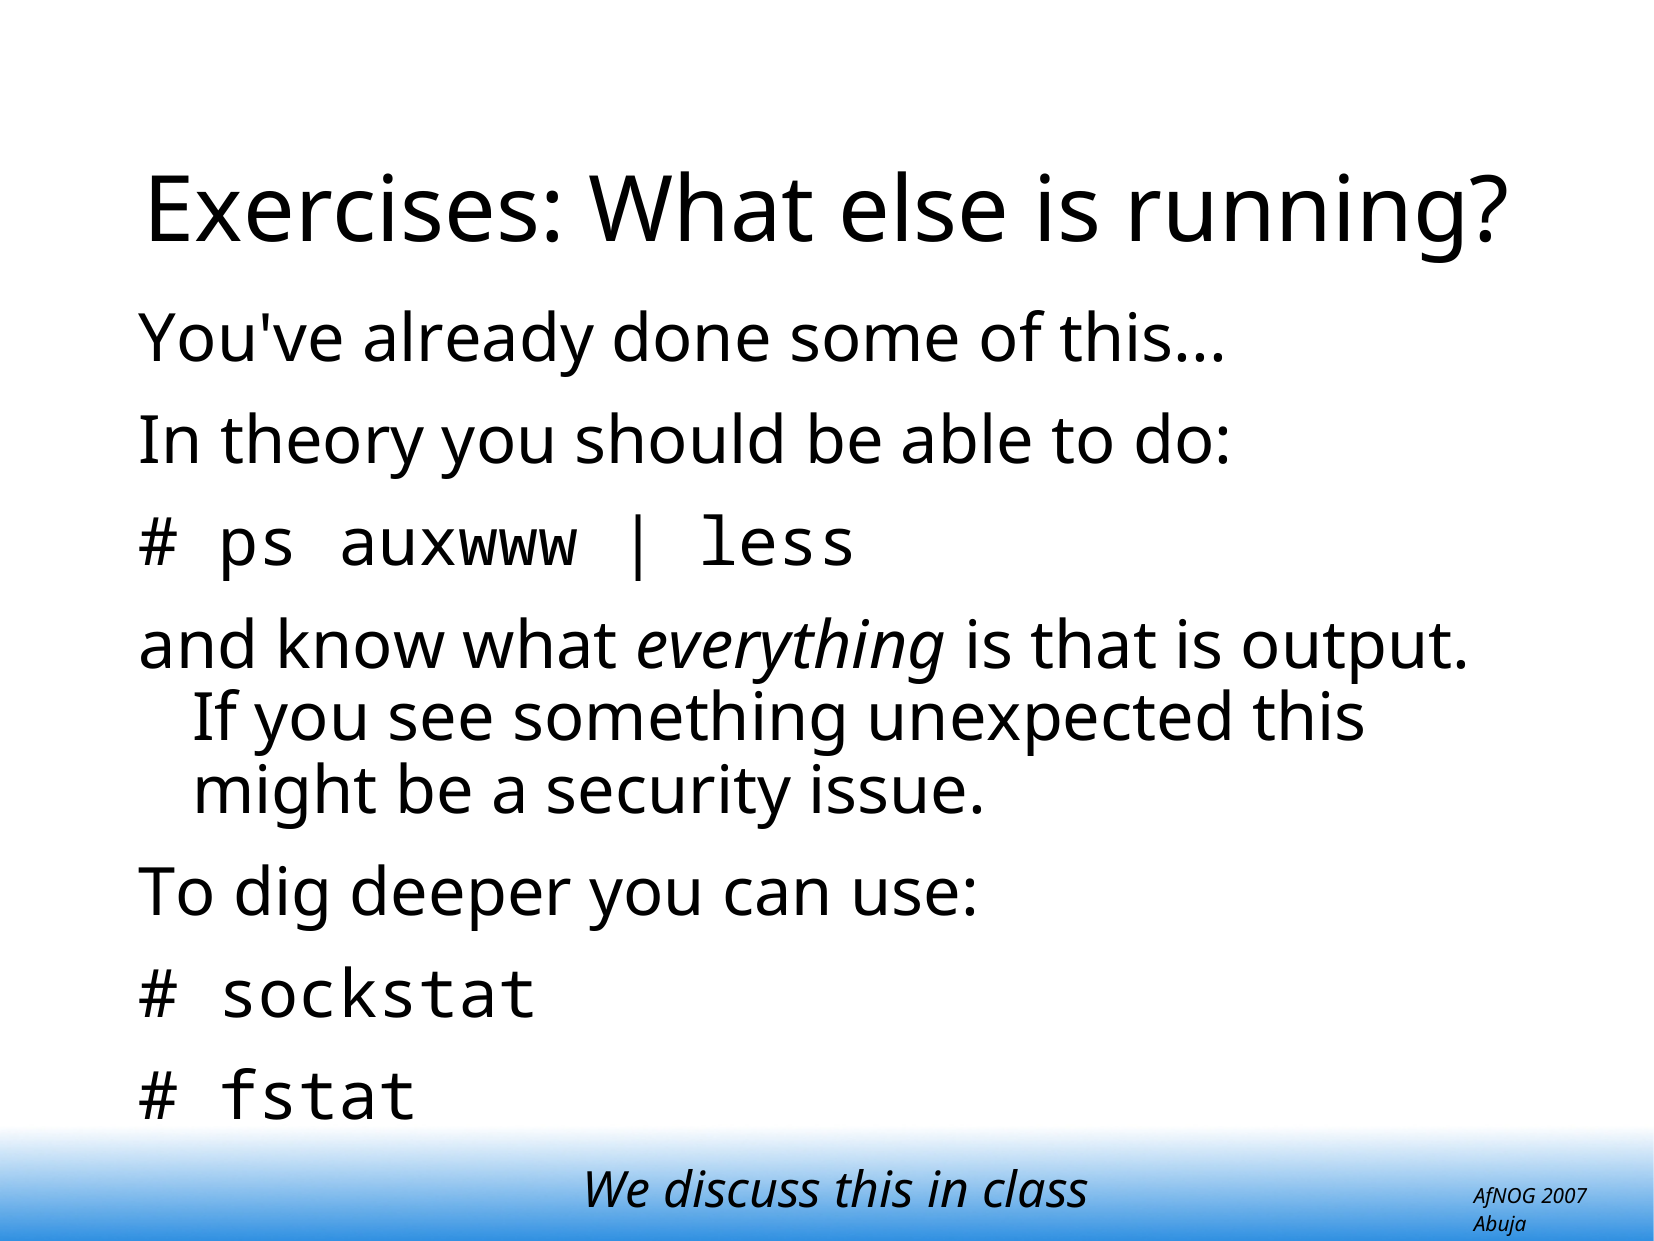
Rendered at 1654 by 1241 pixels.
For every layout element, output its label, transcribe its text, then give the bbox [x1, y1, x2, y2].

title Exercises: What else is running? [121, 102, 1534, 303]
picture [0, 1124, 1654, 1241]
list You've already done some of this... In theory you should be able to do: # ps auxwww | less and know what everything is that is output. If you see something unexpected this might be a security issue. To dig deeper you can use: # sockstat # fstat We discuss this in class [121, 303, 1534, 1120]
